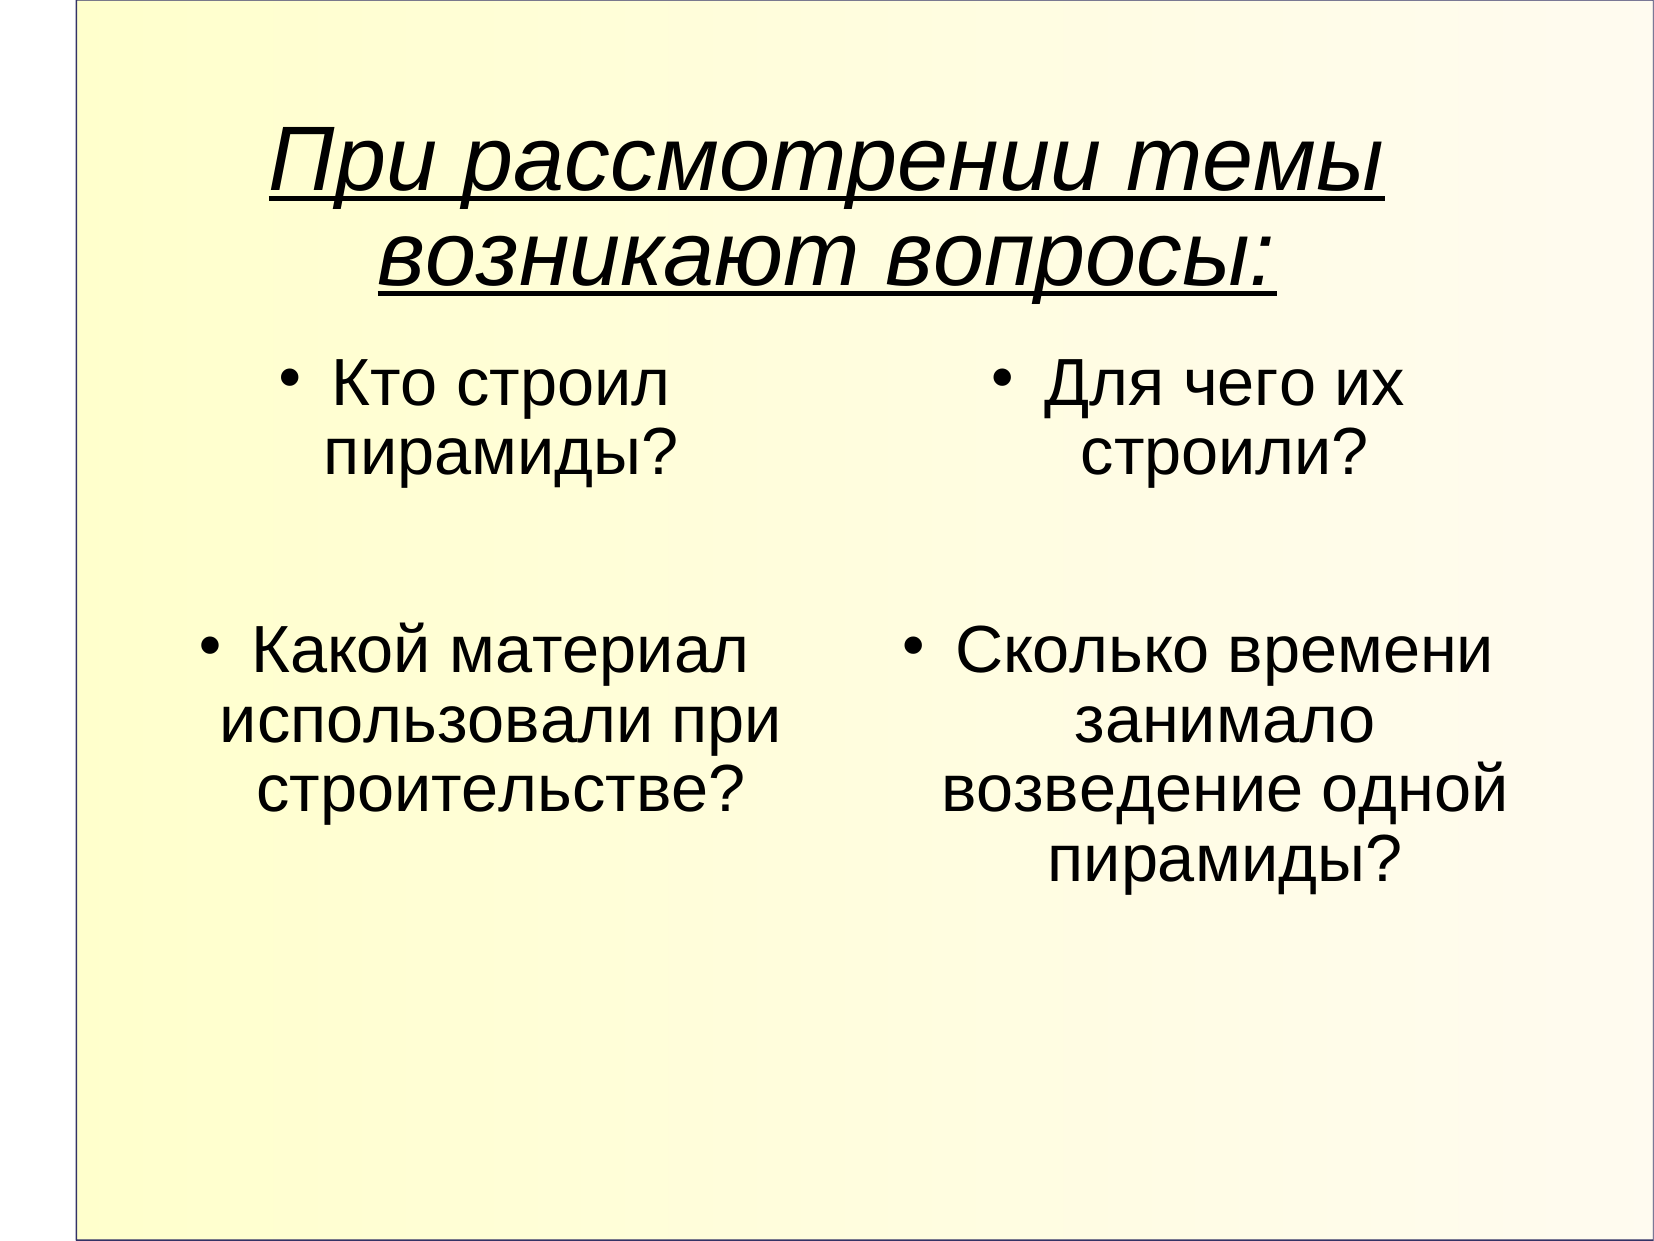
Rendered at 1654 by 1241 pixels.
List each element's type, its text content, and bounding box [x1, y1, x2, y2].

list Кто строил пирамиды? Какой материал использовали при строительстве? [121, 344, 811, 1164]
list Для чего их строили? Сколько времени занимало возведение одной пирамиды? [845, 344, 1535, 1164]
title При рассмотрении темы возникают вопросы: [121, 100, 1534, 312]
